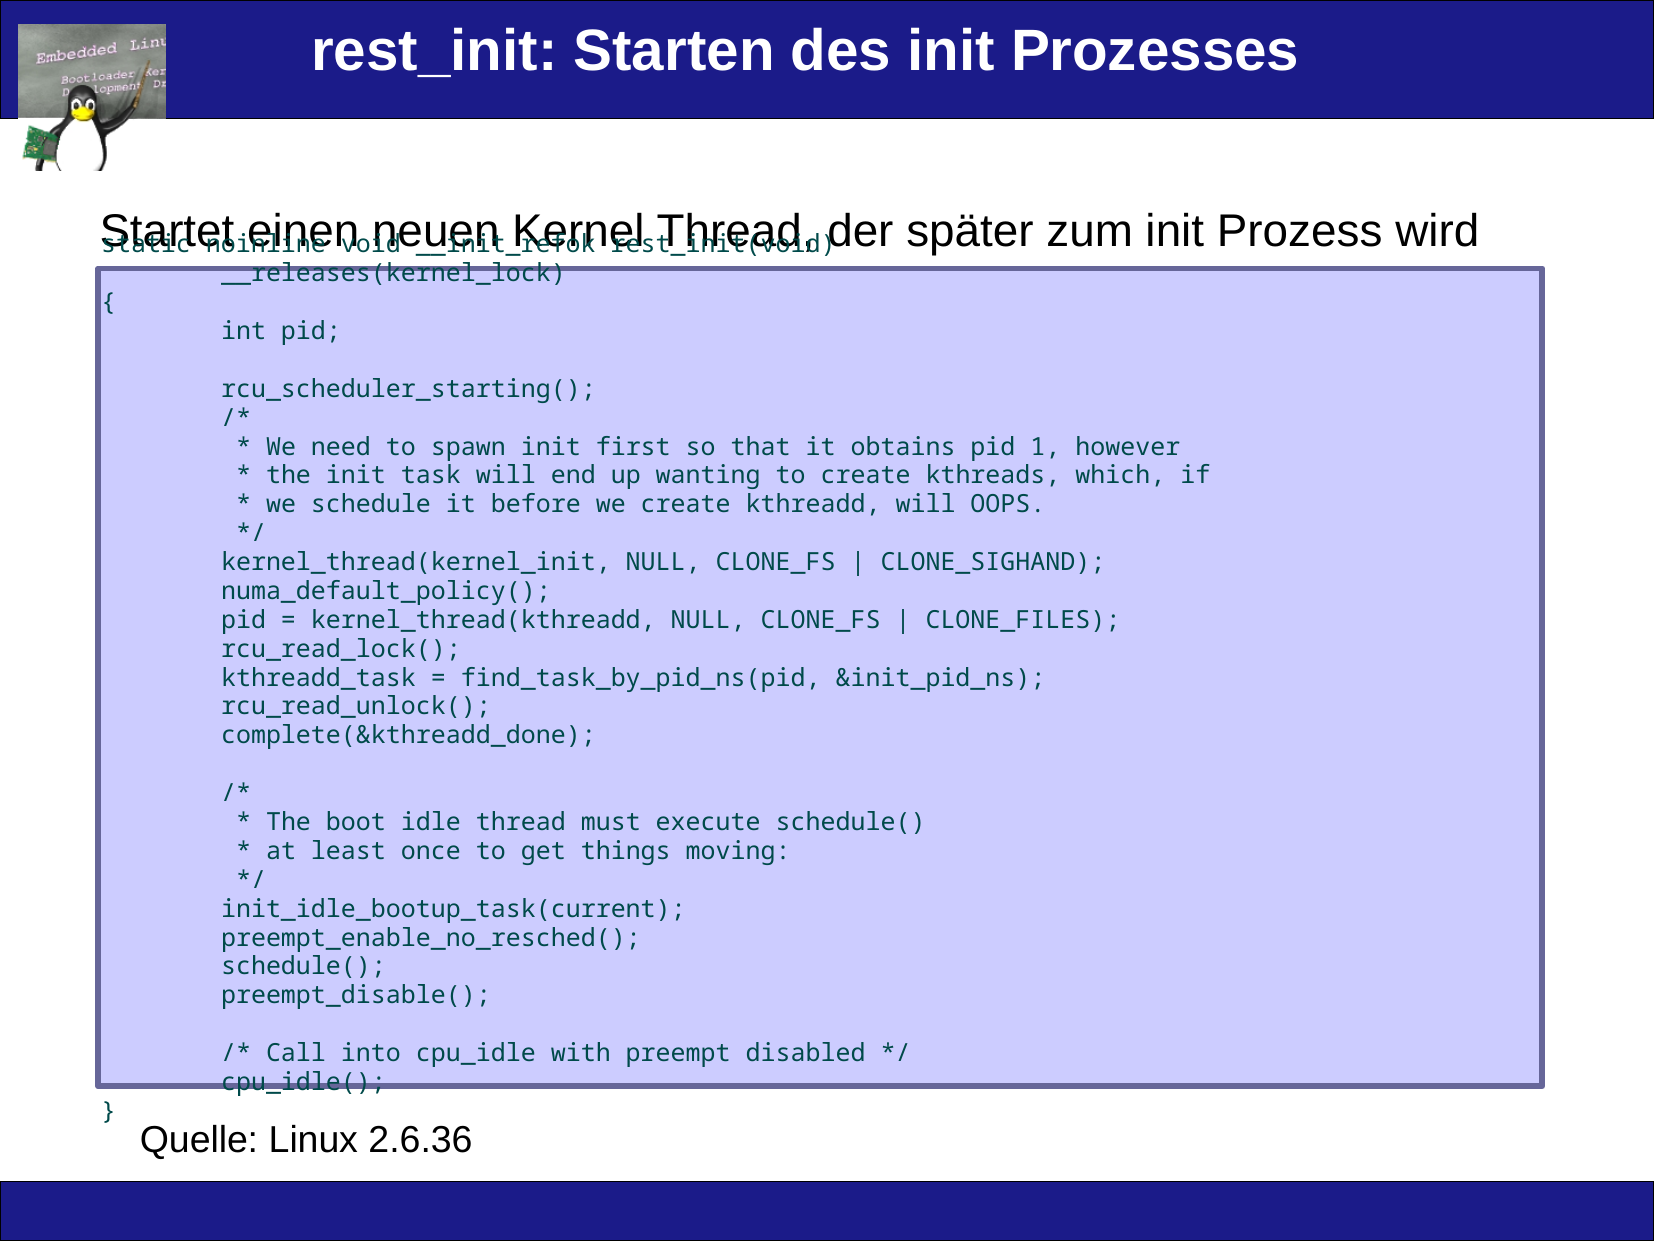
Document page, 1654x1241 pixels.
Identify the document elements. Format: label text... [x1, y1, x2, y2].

text_box Quelle: Linux 2.6.36 [124, 1110, 488, 1180]
text_box static noinline void __init_refok rest_init(void) __releases(kernel_lock) { int pid; rcu_scheduler_starting(); /* * We need to spawn init first so that it obtains pid 1, however * the init task will end up wanting to create kthreads, which, if * we schedule it before we create kthreadd, will OOPS. */ kernel_thread(kernel_init, NULL, CLONE_FS | CLONE_SIGHAND); numa_default_policy(); pid = kernel_thread(kthreadd, NULL, CLONE_FS | CLONE_FILES); rcu_read_lock(); kthreadd_task = find_task_by_pid_ns(pid, &init_pid_ns); rcu_read_unlock(); complete(&kthreadd_done); /* * The boot idle thread must execute schedule() * at least once to get things moving: */ init_idle_bootup_task(current); preempt_enable_no_resched(); schedule(); preempt_disable(); /* Call into cpu_idle with preempt disabled */ cpu_idle(); } [98, 268, 1543, 1087]
picture [18, 24, 166, 171]
list Startet einen neuen Kernel Thread, der später zum init Prozess wird [81, 204, 1494, 337]
title rest_init: Starten des init Prozesses [60, 0, 1551, 101]
